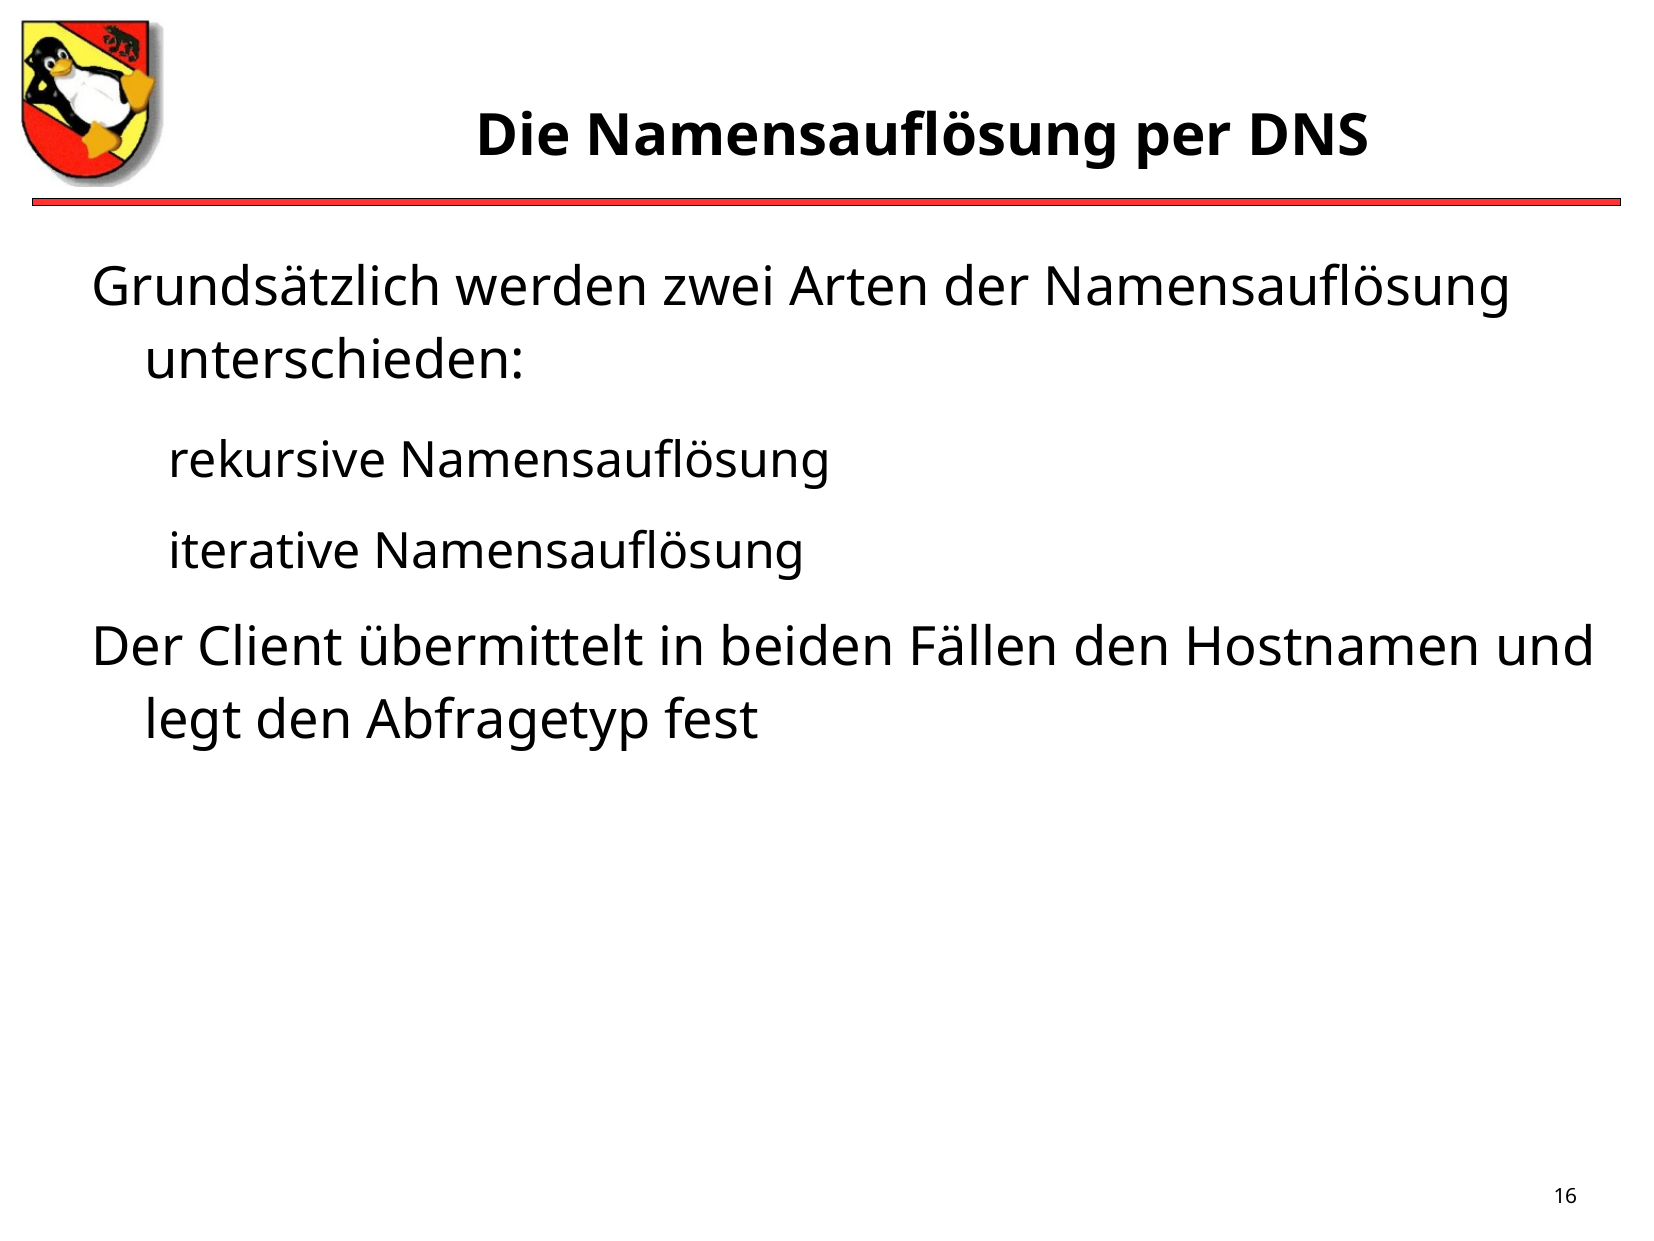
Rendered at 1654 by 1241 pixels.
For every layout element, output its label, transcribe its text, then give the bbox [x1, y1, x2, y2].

list Grundsätzlich werden zwei Arten der Namensauflösung unterschieden: rekursive Namensauflösung iterative Namensauflösung Der Client übermittelt in beiden Fällen den Hostnamen und legt den Abfragetyp fest [73, 247, 1610, 1152]
picture [19, 18, 168, 187]
title Die Namensauflösung per DNS [250, 88, 1595, 178]
